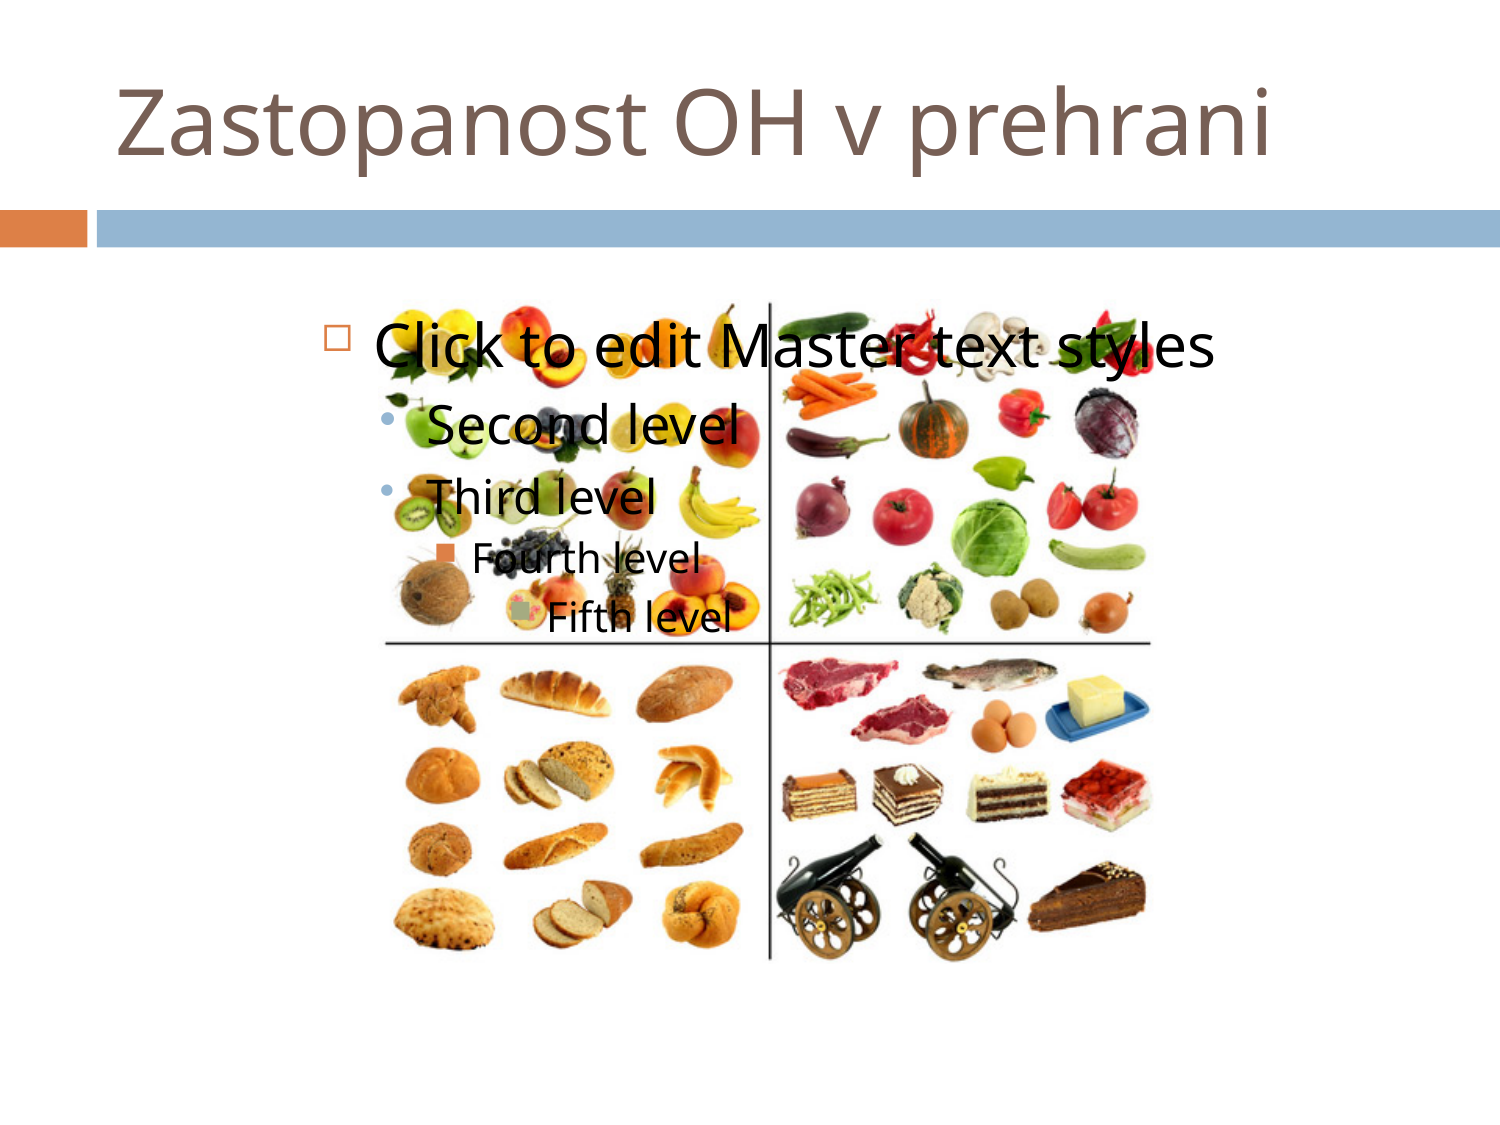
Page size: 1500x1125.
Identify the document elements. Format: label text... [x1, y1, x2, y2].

title Zastopanost OH v prehrani [100, 37, 1438, 200]
picture [378, 299, 1160, 964]
